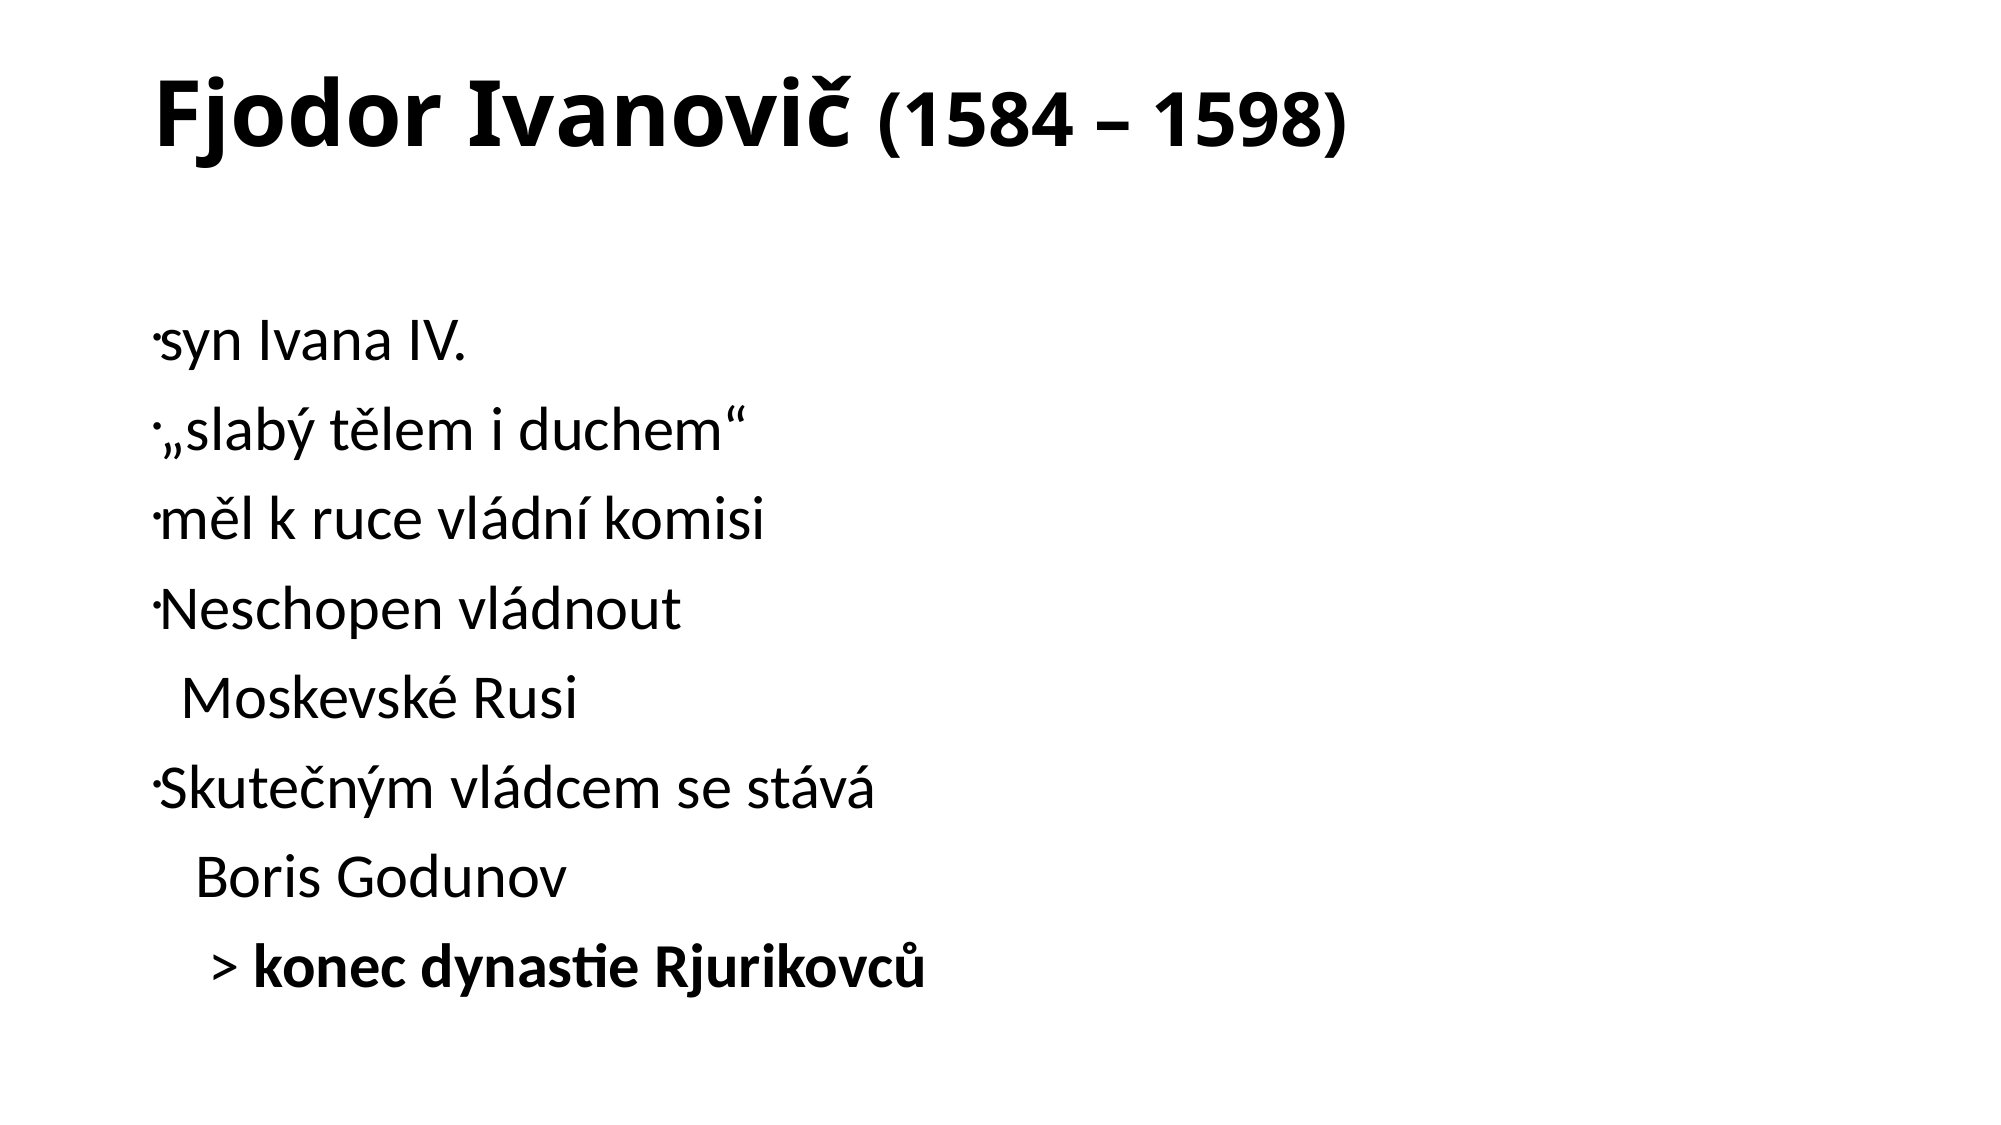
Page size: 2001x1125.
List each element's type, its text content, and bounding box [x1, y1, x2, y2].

list syn Ivana IV. „slabý tělem i duchem“ měl k ruce vládní komisi Neschopen vládnout Moskevské Rusi Skutečným vládcem se stává Boris Godunov > konec dynastie Rjurikovců [137, 299, 1863, 1014]
title Fjodor Ivanovič (1584 – 1598) [137, 59, 1863, 278]
